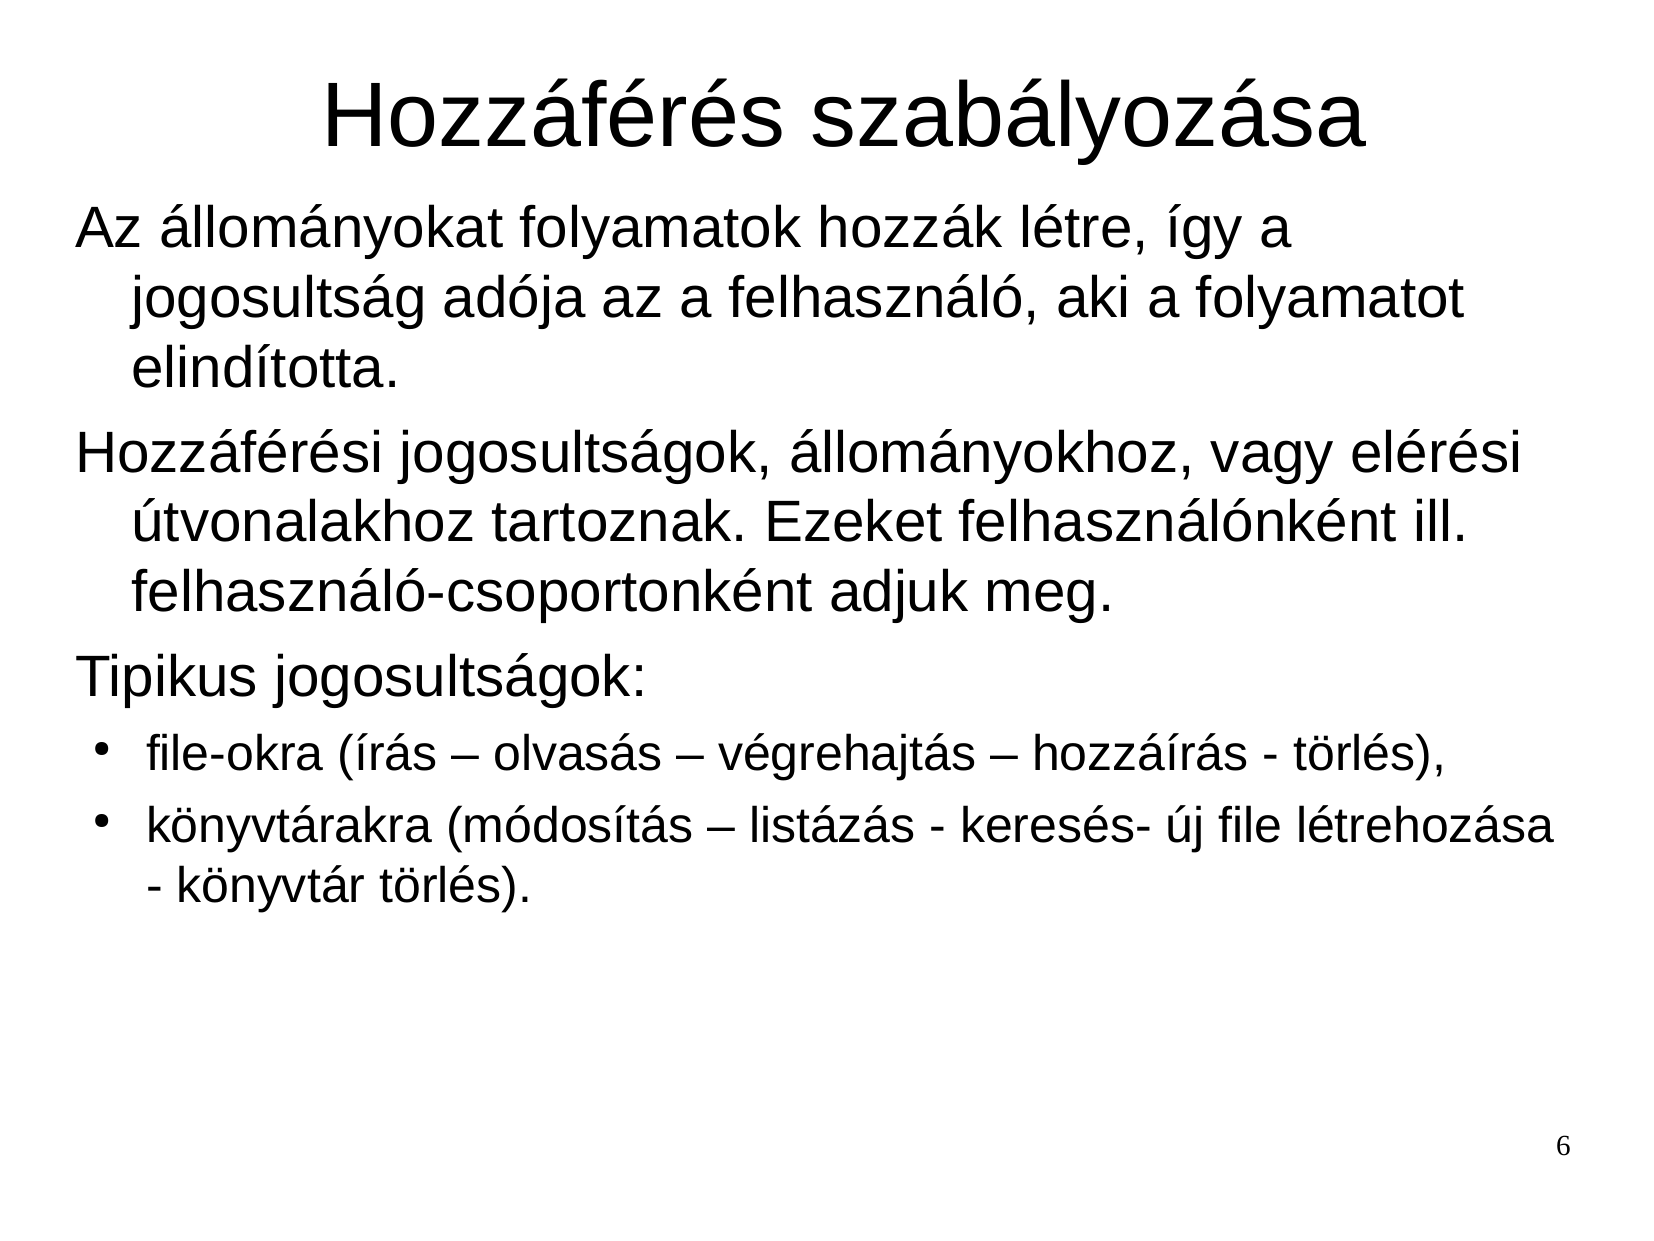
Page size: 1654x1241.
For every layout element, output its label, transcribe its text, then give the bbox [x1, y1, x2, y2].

list Az állományokat folyamatok hozzák létre, így a jogosultság adója az a felhasználó, aki a folyamatot elindította. Hozzáférési jogosultságok, állományokhoz, vagy elérési útvonalakhoz tartoznak. Ezeket felhasználónként ill. felhasználó-csoportonként adjuk meg. Tipikus jogosultságok: file-okra (írás – olvasás – végrehajtás – hozzáírás - törlés), könyvtárakra (módosítás – listázás - keresés- új file létrehozása - könyvtár törlés). [60, 182, 1591, 1134]
title Hozzáférés szabályozása [124, 6, 1530, 182]
